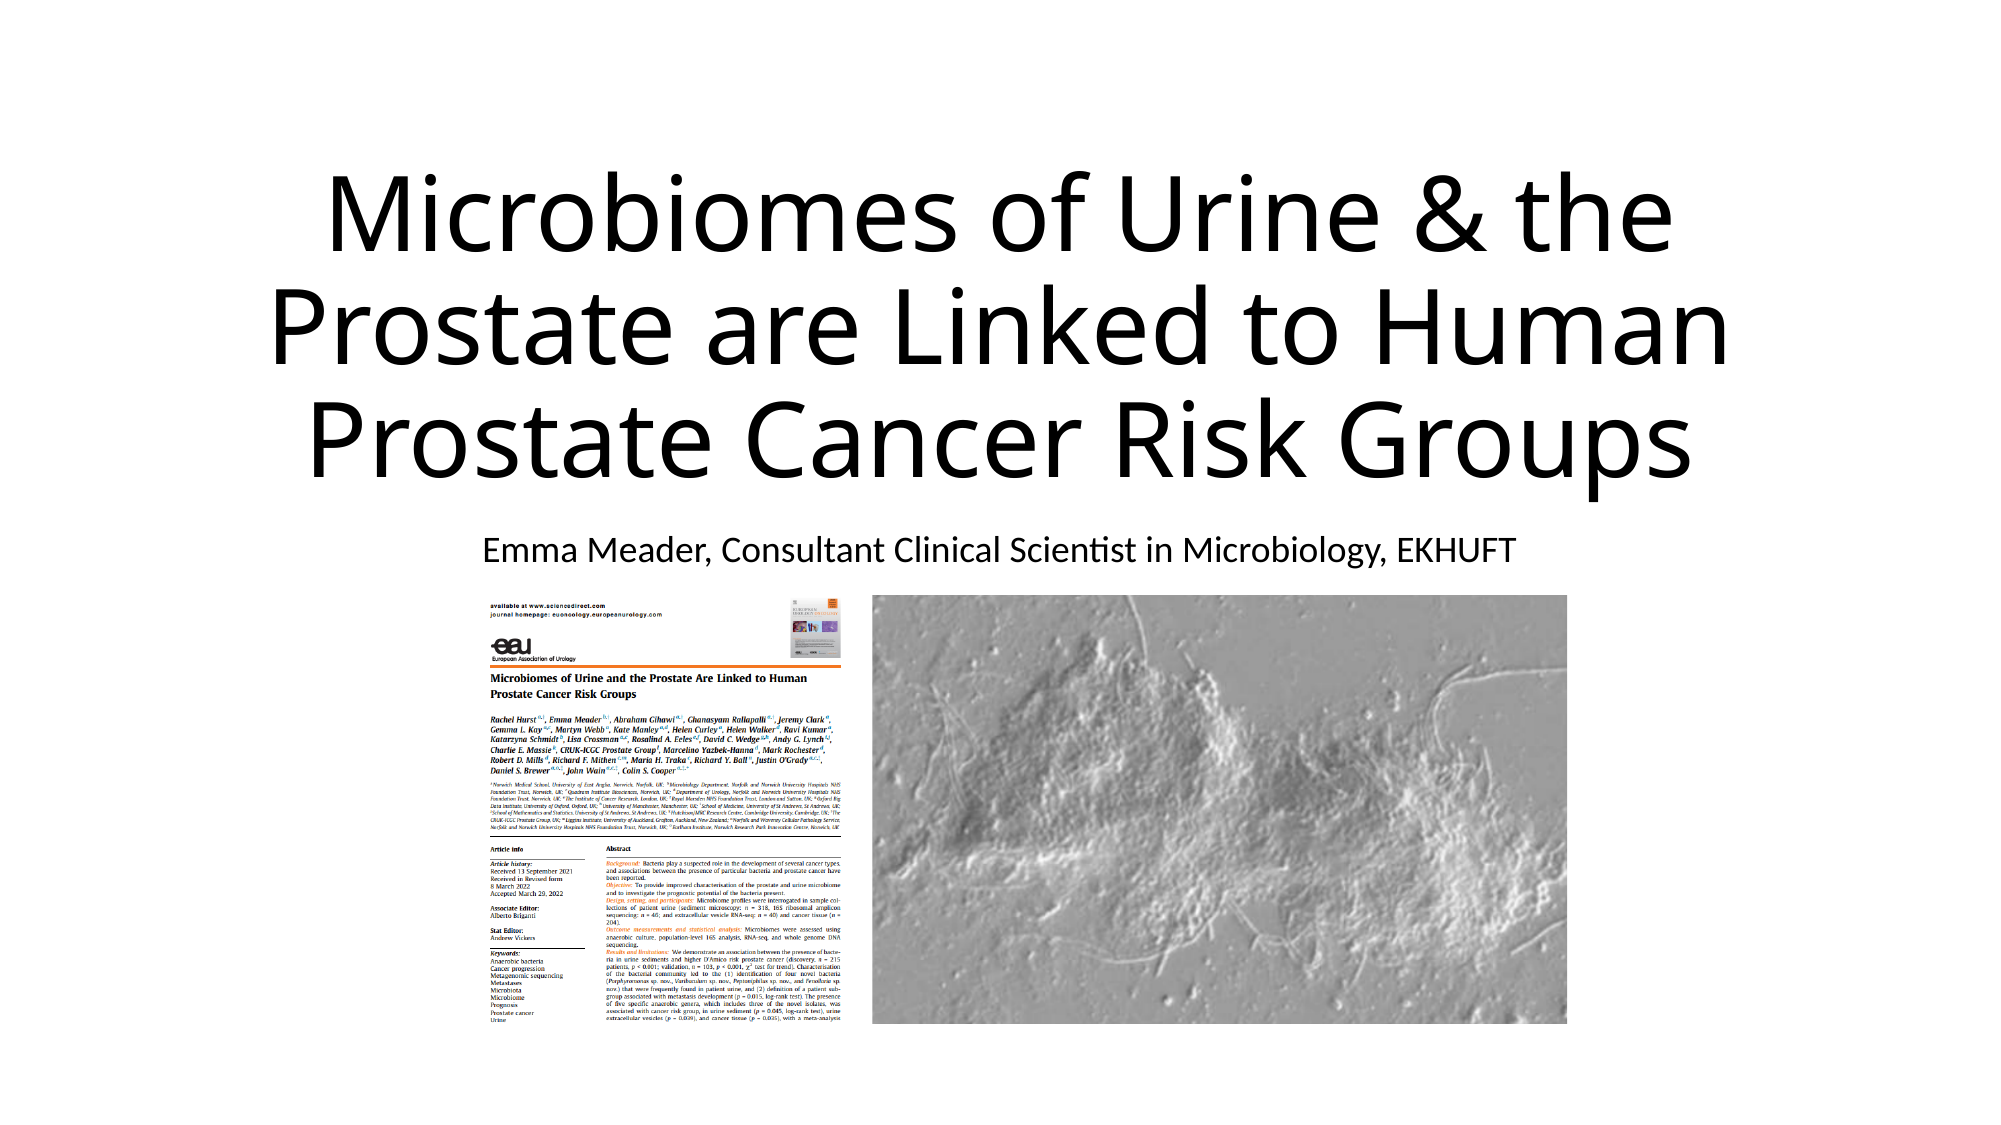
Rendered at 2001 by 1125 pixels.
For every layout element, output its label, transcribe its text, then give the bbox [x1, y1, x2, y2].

subtitle Emma Meader, Consultant Clinical Scientist in Microbiology, EKHUFT [249, 522, 1750, 795]
title Microbiomes of Urine & the Prostate are Linked to Human Prostate Cancer Risk Groups [249, 115, 1750, 508]
picture [872, 795, 1568, 1024]
picture [476, 595, 854, 1024]
